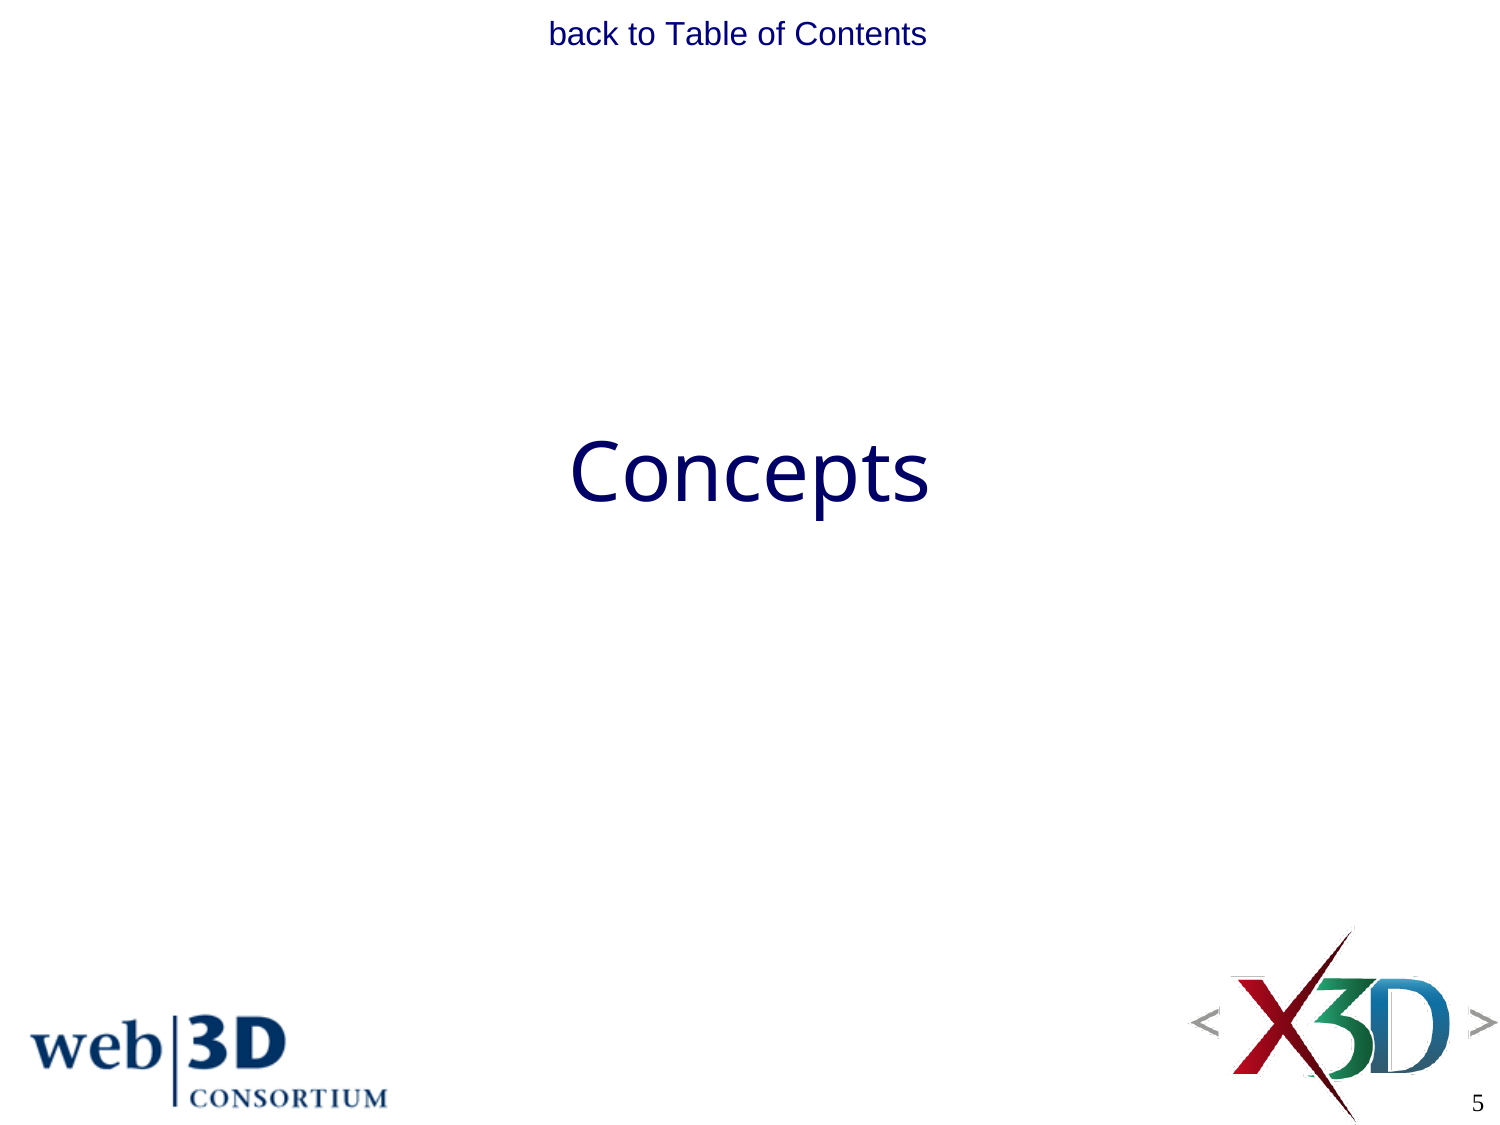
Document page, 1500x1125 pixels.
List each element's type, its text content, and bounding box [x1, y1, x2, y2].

title Concepts [112, 374, 1388, 563]
picture [1187, 926, 1500, 1125]
picture [12, 998, 413, 1118]
text_box back to Table of Contents [548, 14, 929, 53]
